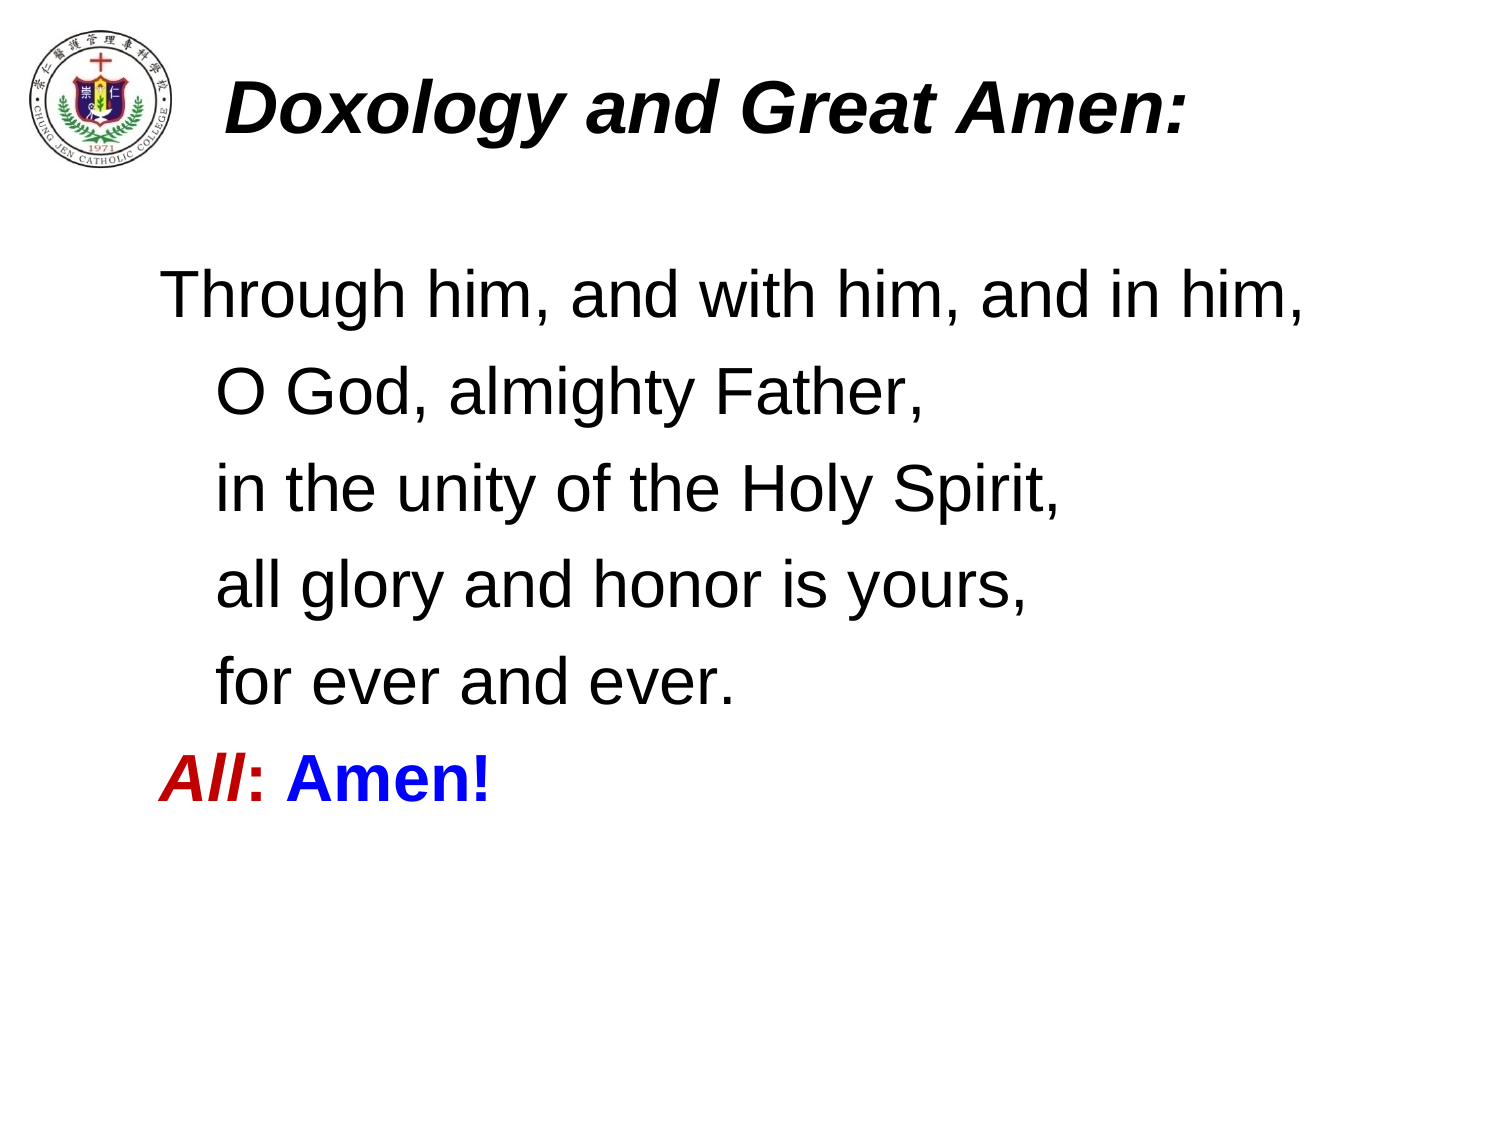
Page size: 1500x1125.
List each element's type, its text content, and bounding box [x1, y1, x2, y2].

list Through him, and with him, and in him, O God, almighty Father, in the unity of the Holy Spirit, all glory and honor is yours, for ever and ever. All: Amen! [88, 243, 1412, 986]
title Doxology and Great Amen: [147, 42, 1268, 164]
